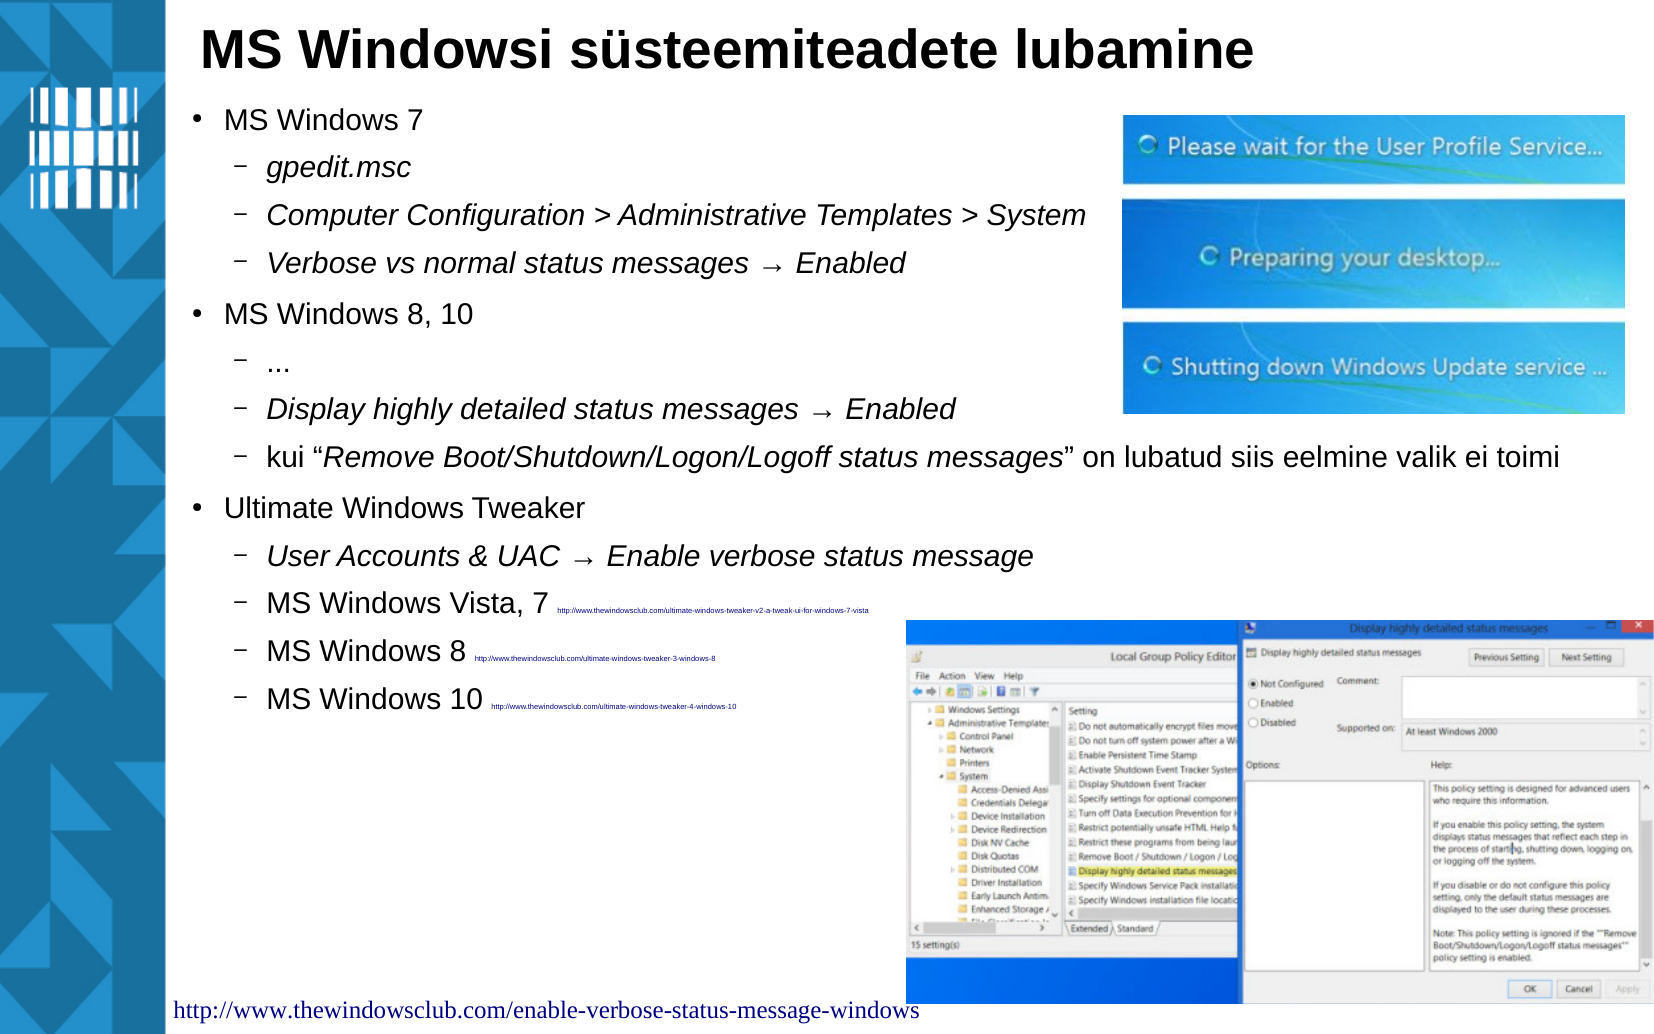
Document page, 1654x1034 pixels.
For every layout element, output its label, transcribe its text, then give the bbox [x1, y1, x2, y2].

list MS Windows 7 gpedit.msc Computer Configuration > Administrative Templates > System Verbose vs normal status messages → Enabled MS Windows 8, 10 ... Display highly detailed status messages → Enabled kui “Remove Boot/Shutdown/Logon/Logoff status messages” on lubatud siis eelmine valik ei toimi Ultimate Windows Tweaker User Accounts & UAC → Enable verbose status message MS Windows Vista, 7 http://www.thewindowsclub.com/ultimate-windows-tweaker-v2-a-tweak-ui-for-windows-7-vista MS Windows 8 http://www.thewindowsclub.com/ultimate-windows-tweaker-3-windows-8 MS Windows 10 http://www.thewindowsclub.com/ultimate-windows-tweaker-4-windows-10 [181, 102, 1569, 724]
picture [906, 620, 1654, 1004]
text_box http://www.thewindowsclub.com/enable-verbose-status-message-windows [173, 995, 975, 1024]
picture [1122, 115, 1625, 414]
title MS Windowsi süsteemiteadete lubamine [200, 9, 1388, 89]
